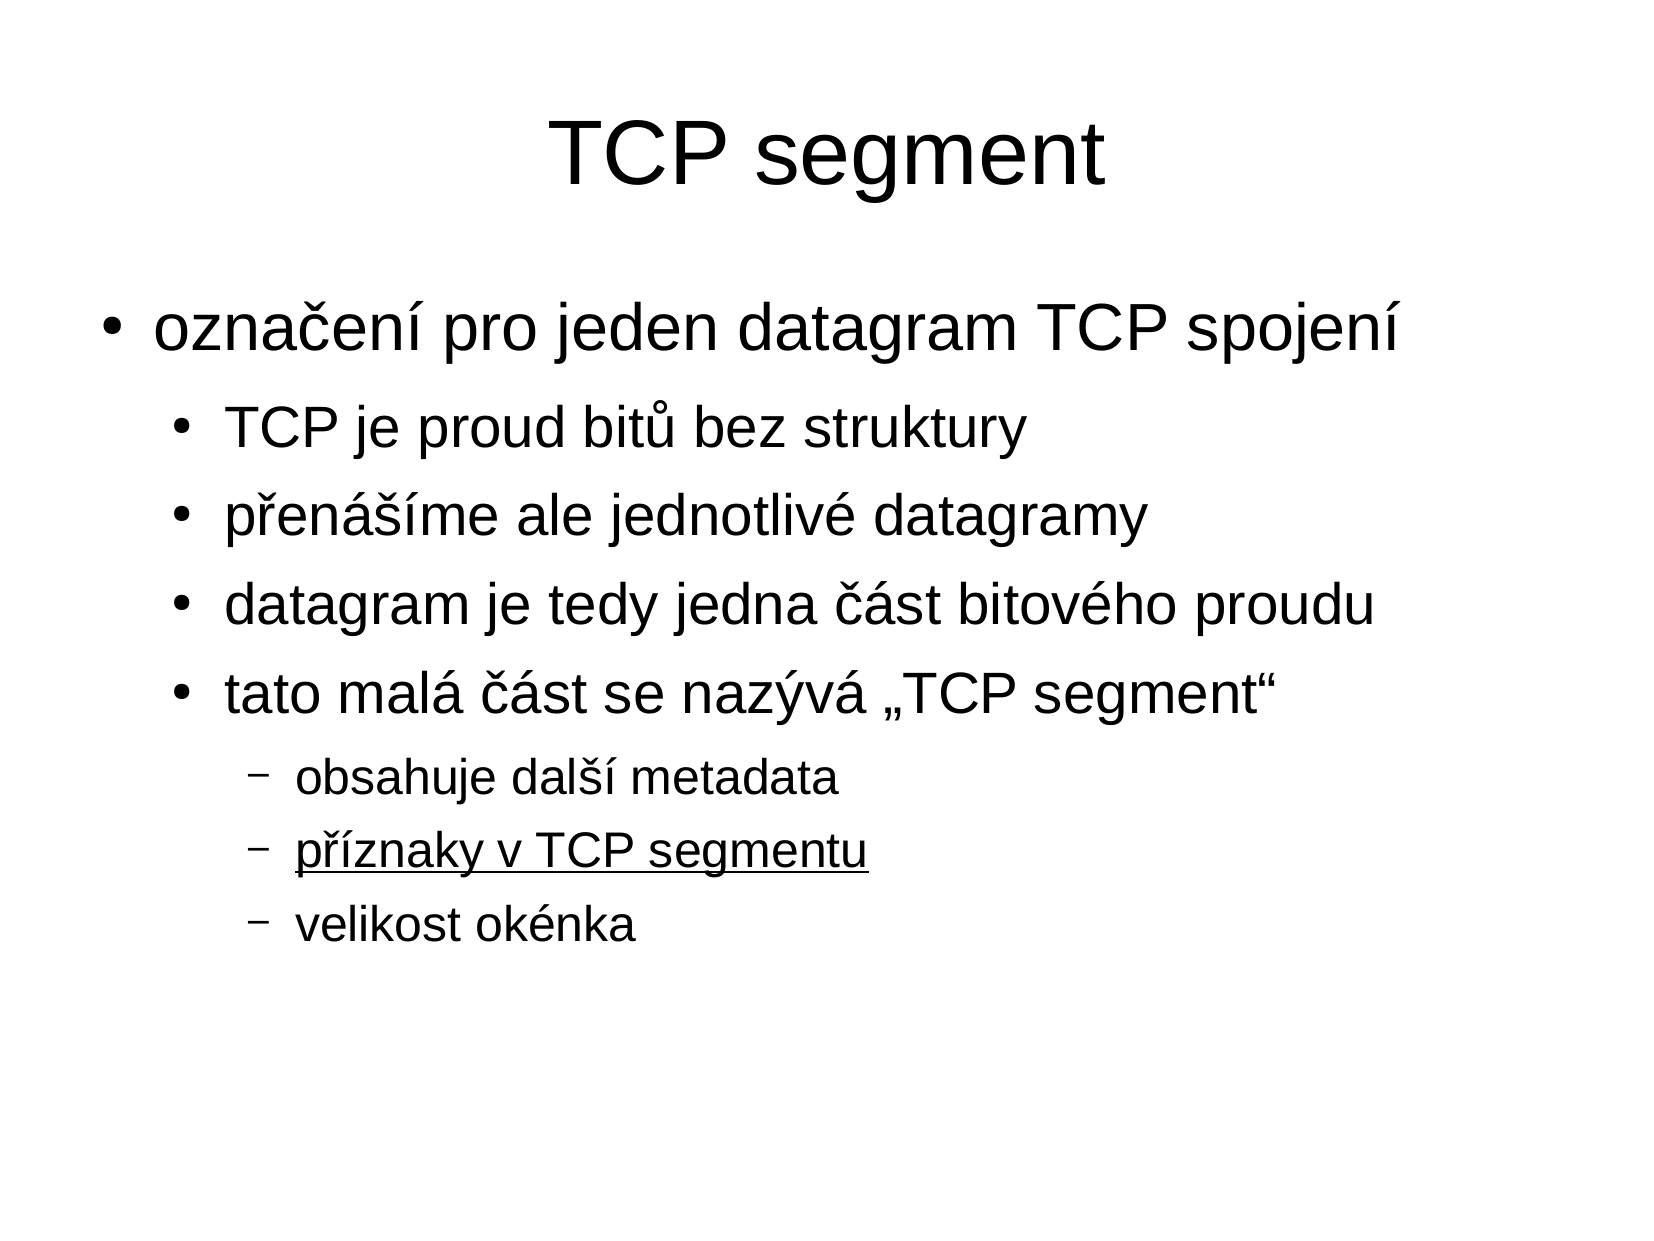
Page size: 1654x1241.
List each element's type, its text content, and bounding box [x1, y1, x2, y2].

title TCP segment [82, 49, 1571, 257]
list označení pro jeden datagram TCP spojení TCP je proud bitů bez struktury přenášíme ale jednotlivé datagramy datagram je tedy jedna část bitového proudu tato malá část se nazývá „TCP segment“ obsahuje další metadata příznaky v TCP segmentu velikost okénka [82, 290, 1571, 1184]
